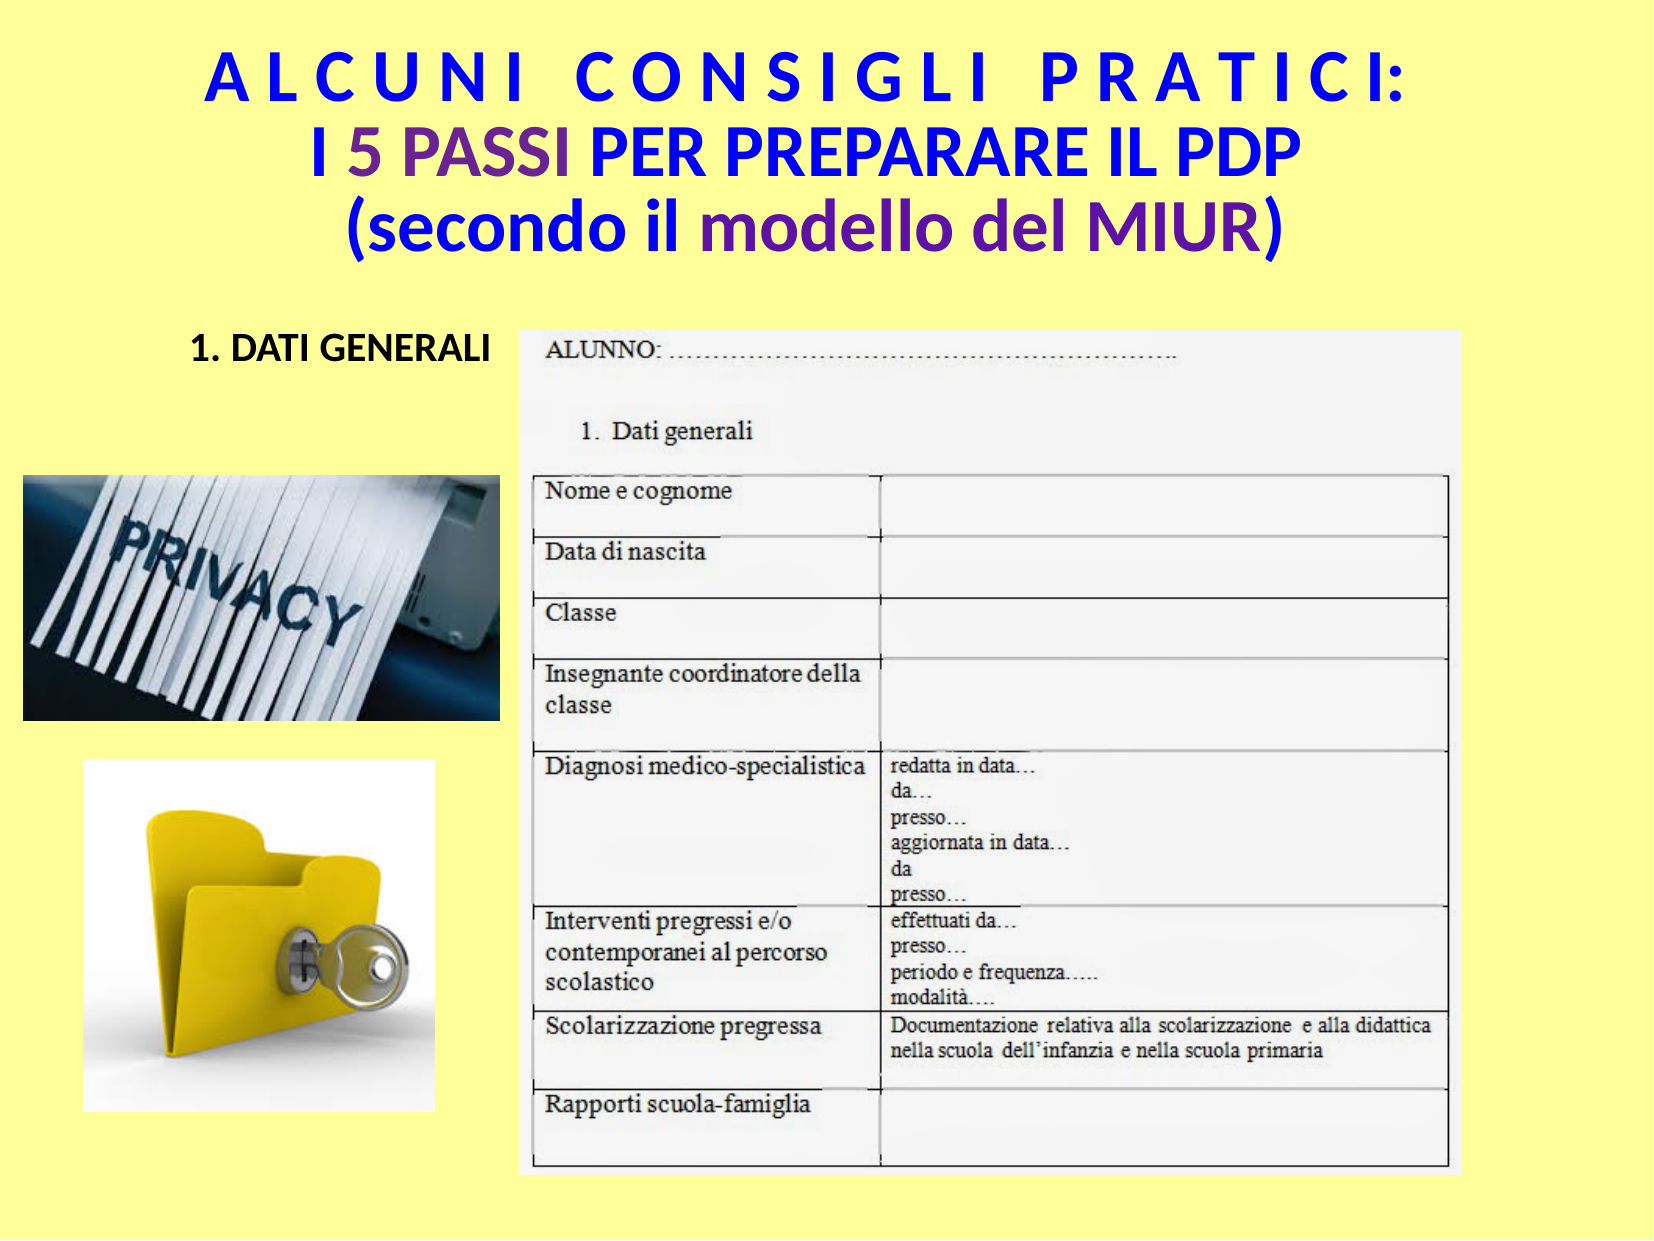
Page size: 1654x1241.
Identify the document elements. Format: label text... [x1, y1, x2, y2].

picture [519, 330, 1462, 1175]
picture [83, 759, 435, 1112]
list 1. DATI GENERALI [188, 330, 519, 1150]
picture [23, 475, 500, 721]
title A L C U N I C O N S I G L I P R A T I C I: I 5 PASSI PER PREPARARE IL PDP (secondo il modello del MIUR) [70, 19, 1559, 296]
